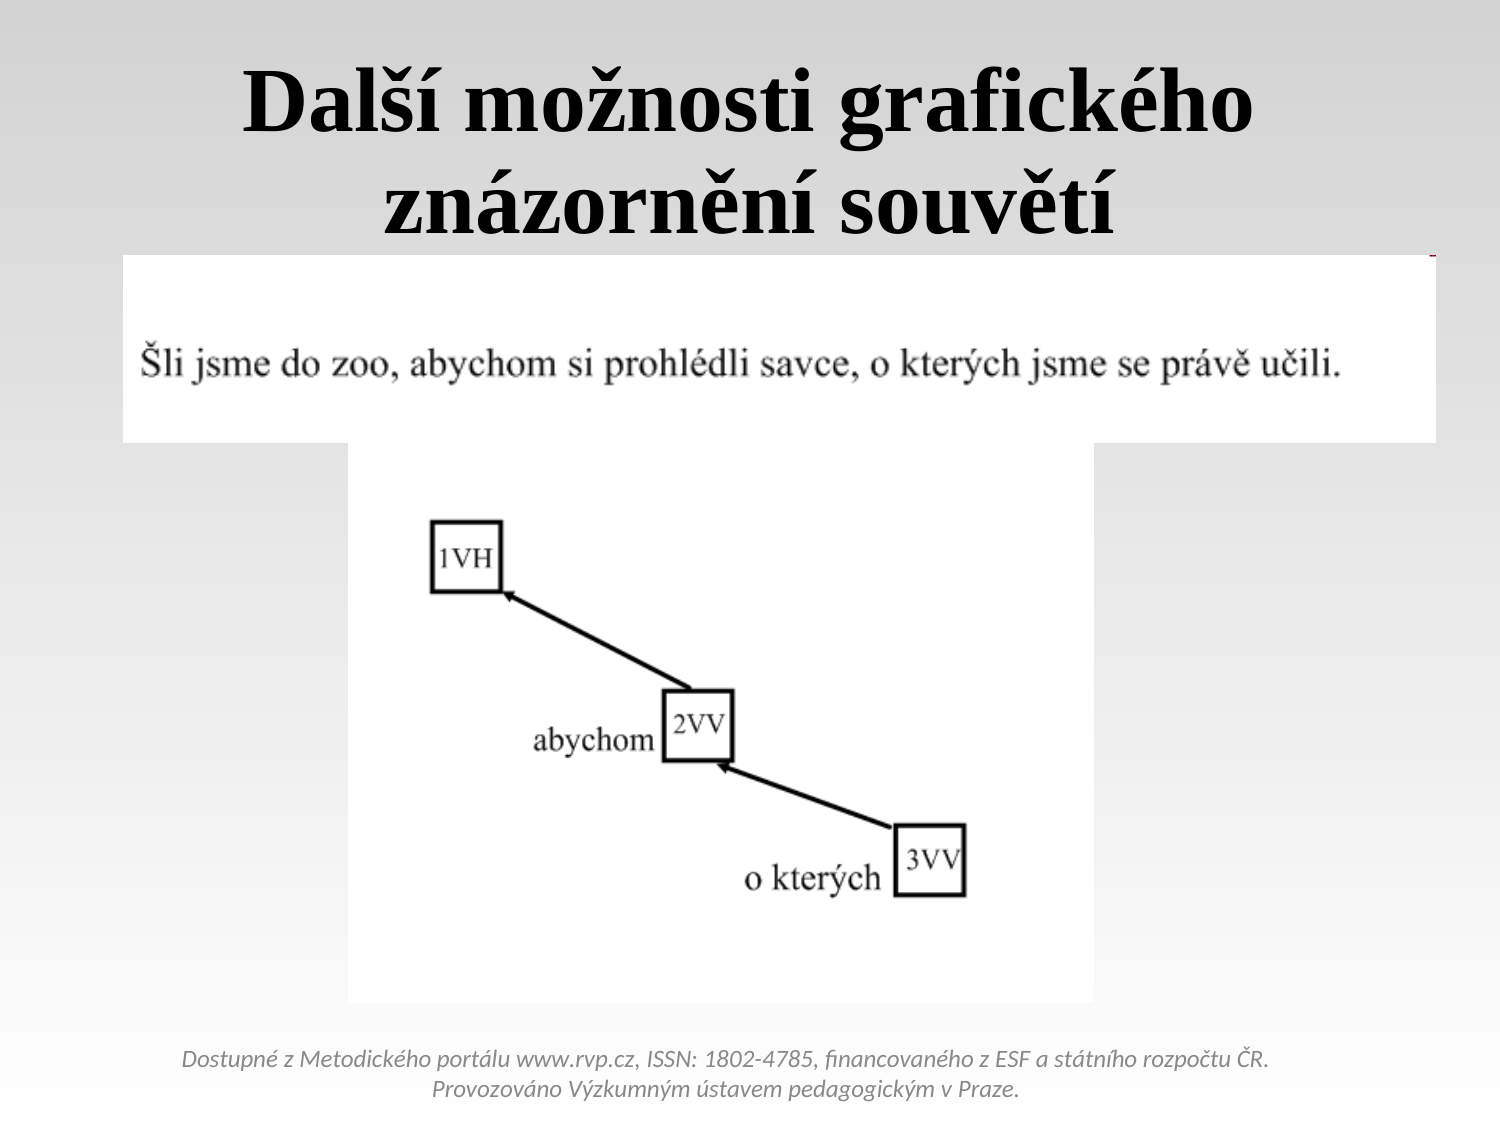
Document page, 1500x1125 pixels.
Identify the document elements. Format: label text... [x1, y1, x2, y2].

picture [123, 255, 1436, 1002]
text_box Dostupné z Metodického portálu www.rvp.cz, ISSN: 1802-4785, financovaného z ESF a státního rozpočtu ČR. Provozováno Výzkumným ústavem pedagogickým v Praze. [105, 1042, 1348, 1103]
title Další možnosti grafického znázornění souvětí [112, 30, 1388, 273]
